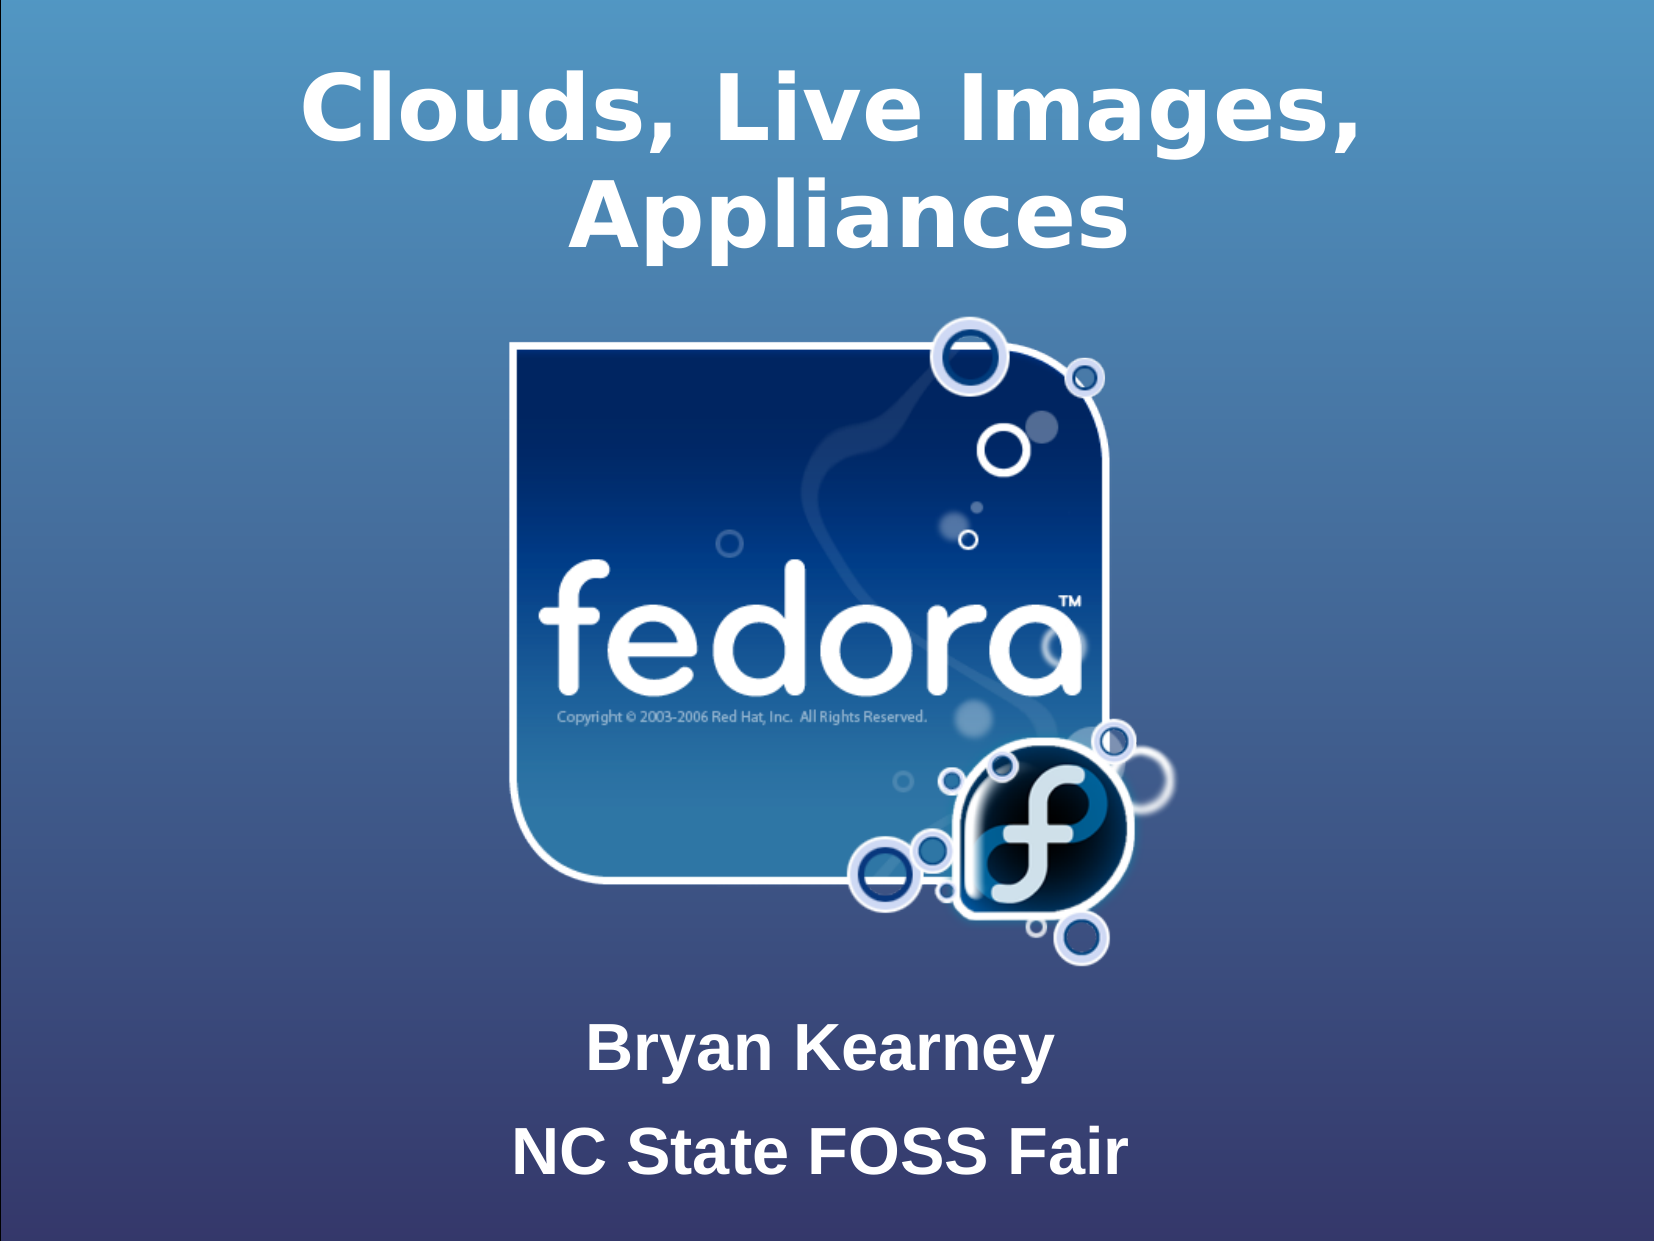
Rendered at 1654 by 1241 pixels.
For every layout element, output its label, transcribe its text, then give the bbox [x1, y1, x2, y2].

text_box [0, 0, 1654, 1241]
list Bryan Kearney NC State FOSS Fair [159, 1009, 1465, 1204]
picture [417, 314, 1204, 971]
title Clouds, Live Images, Appliances [248, 55, 1382, 270]
